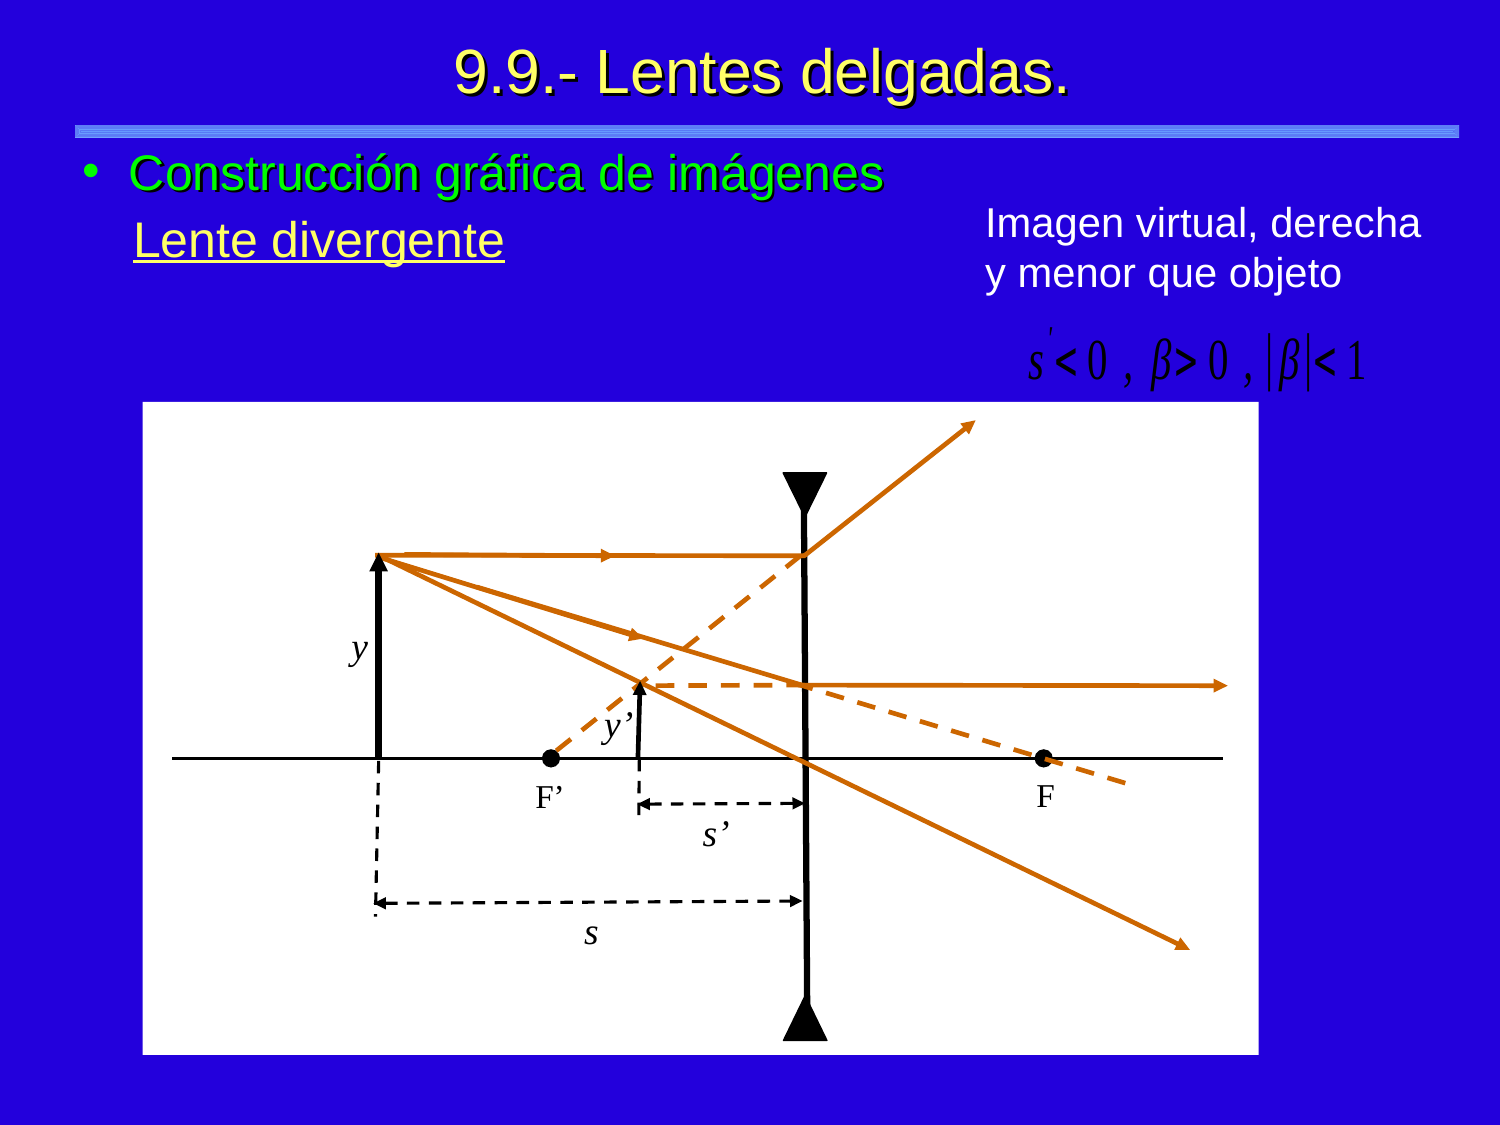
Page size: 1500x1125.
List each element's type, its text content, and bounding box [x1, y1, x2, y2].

text_box Construcción gráfica de imágenes [67, 132, 1397, 221]
text_box y [328, 622, 391, 668]
text_box 9.9.- Lentes delgadas. [50, 23, 1476, 114]
text_box F [1015, 774, 1076, 815]
chart [1016, 317, 1380, 393]
text_box s’ [685, 808, 748, 854]
text_box Imagen virtual, derecha y menor que objeto [970, 188, 1442, 304]
text_box Lente divergente [113, 215, 525, 274]
text_box y’ [587, 700, 650, 746]
text_box s [560, 907, 623, 953]
text_box [75, 125, 1460, 138]
text_box [142, 401, 1259, 1055]
text_box F’ [520, 774, 581, 815]
